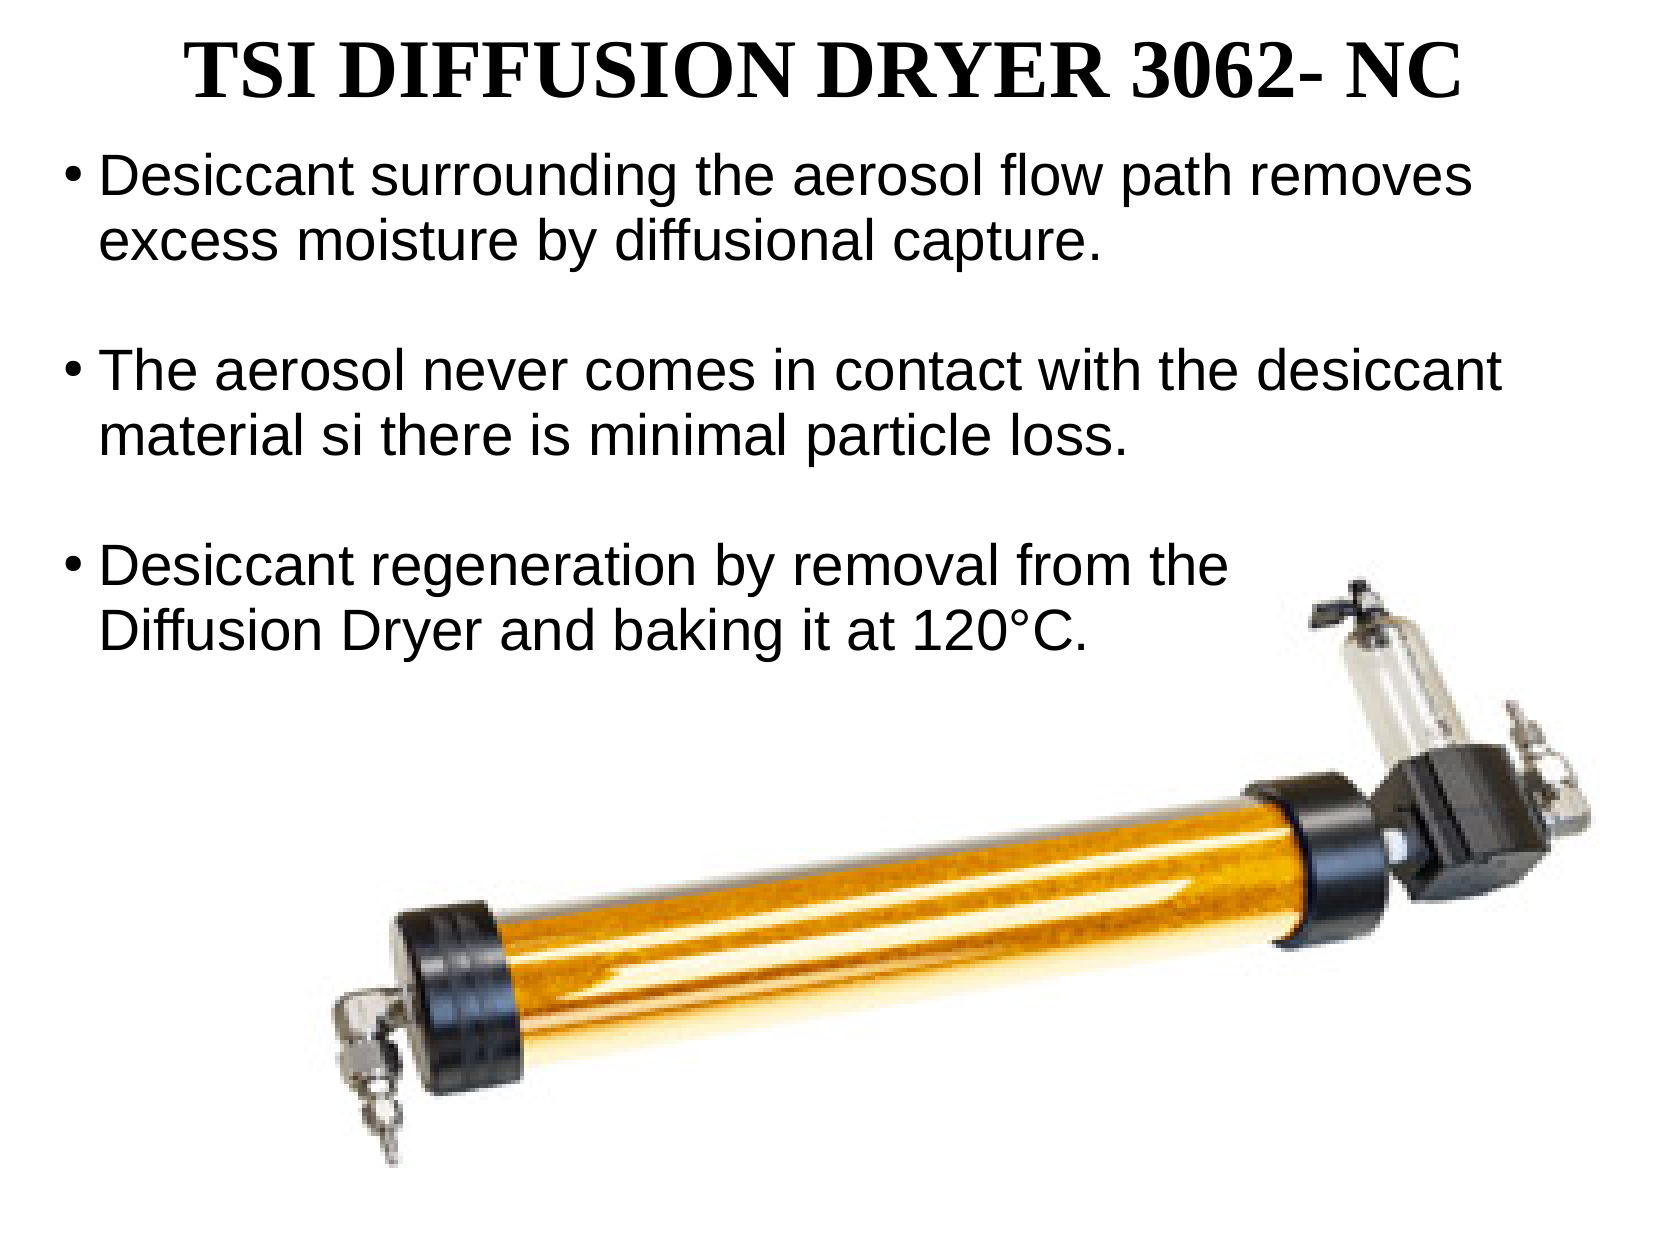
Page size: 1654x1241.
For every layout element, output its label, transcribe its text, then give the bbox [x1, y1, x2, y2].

text_box Desiccant surrounding the aerosol flow path removes excess moisture by diffusional capture. The aerosol never comes in contact with the desiccant material si there is minimal particle loss. Desiccant regeneration by removal from the Diffusion Dryer and baking it at 120°C. [48, 135, 1536, 671]
title TSI DIFFUSION DRYER 3062- NC [0, 4, 1651, 136]
picture [0, 0, 1654, 1241]
